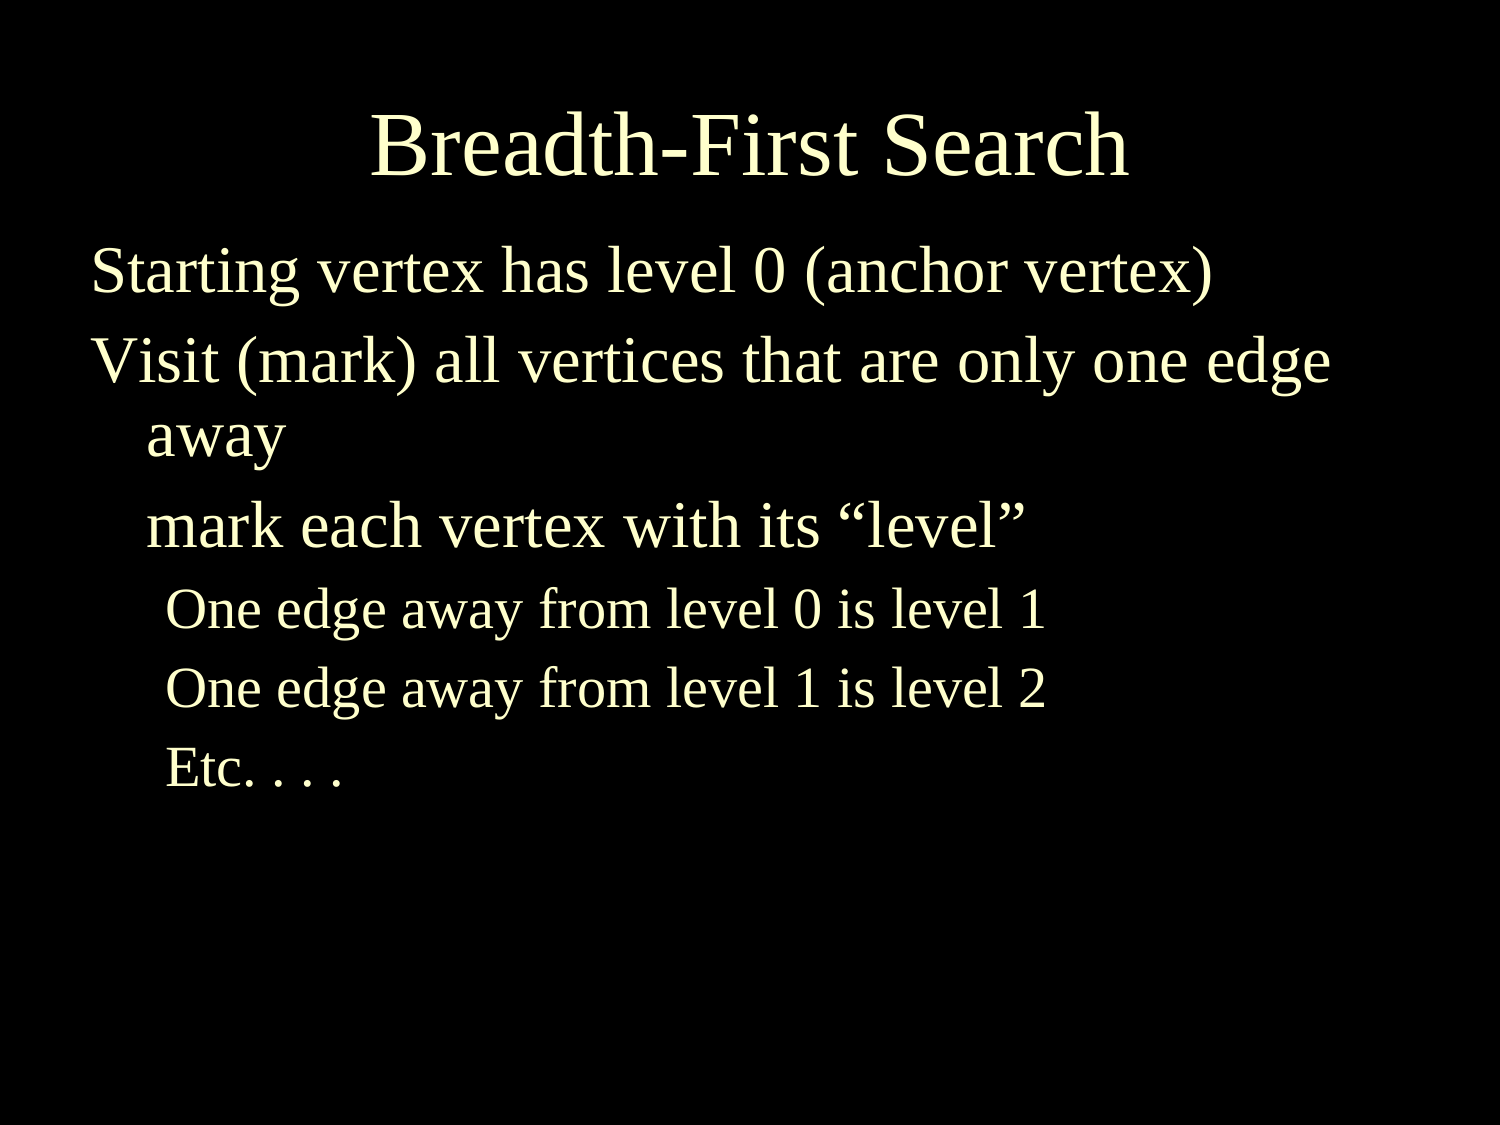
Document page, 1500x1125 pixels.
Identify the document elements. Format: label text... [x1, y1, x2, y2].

title Breadth-First Search [22, 50, 1480, 240]
list Starting vertex has level 0 (anchor vertex) Visit (mark) all vertices that are only one edge away mark each vertex with its “level” One edge away from level 0 is level 1 One edge away from level 1 is level 2 Etc. . . . [75, 224, 1482, 1026]
